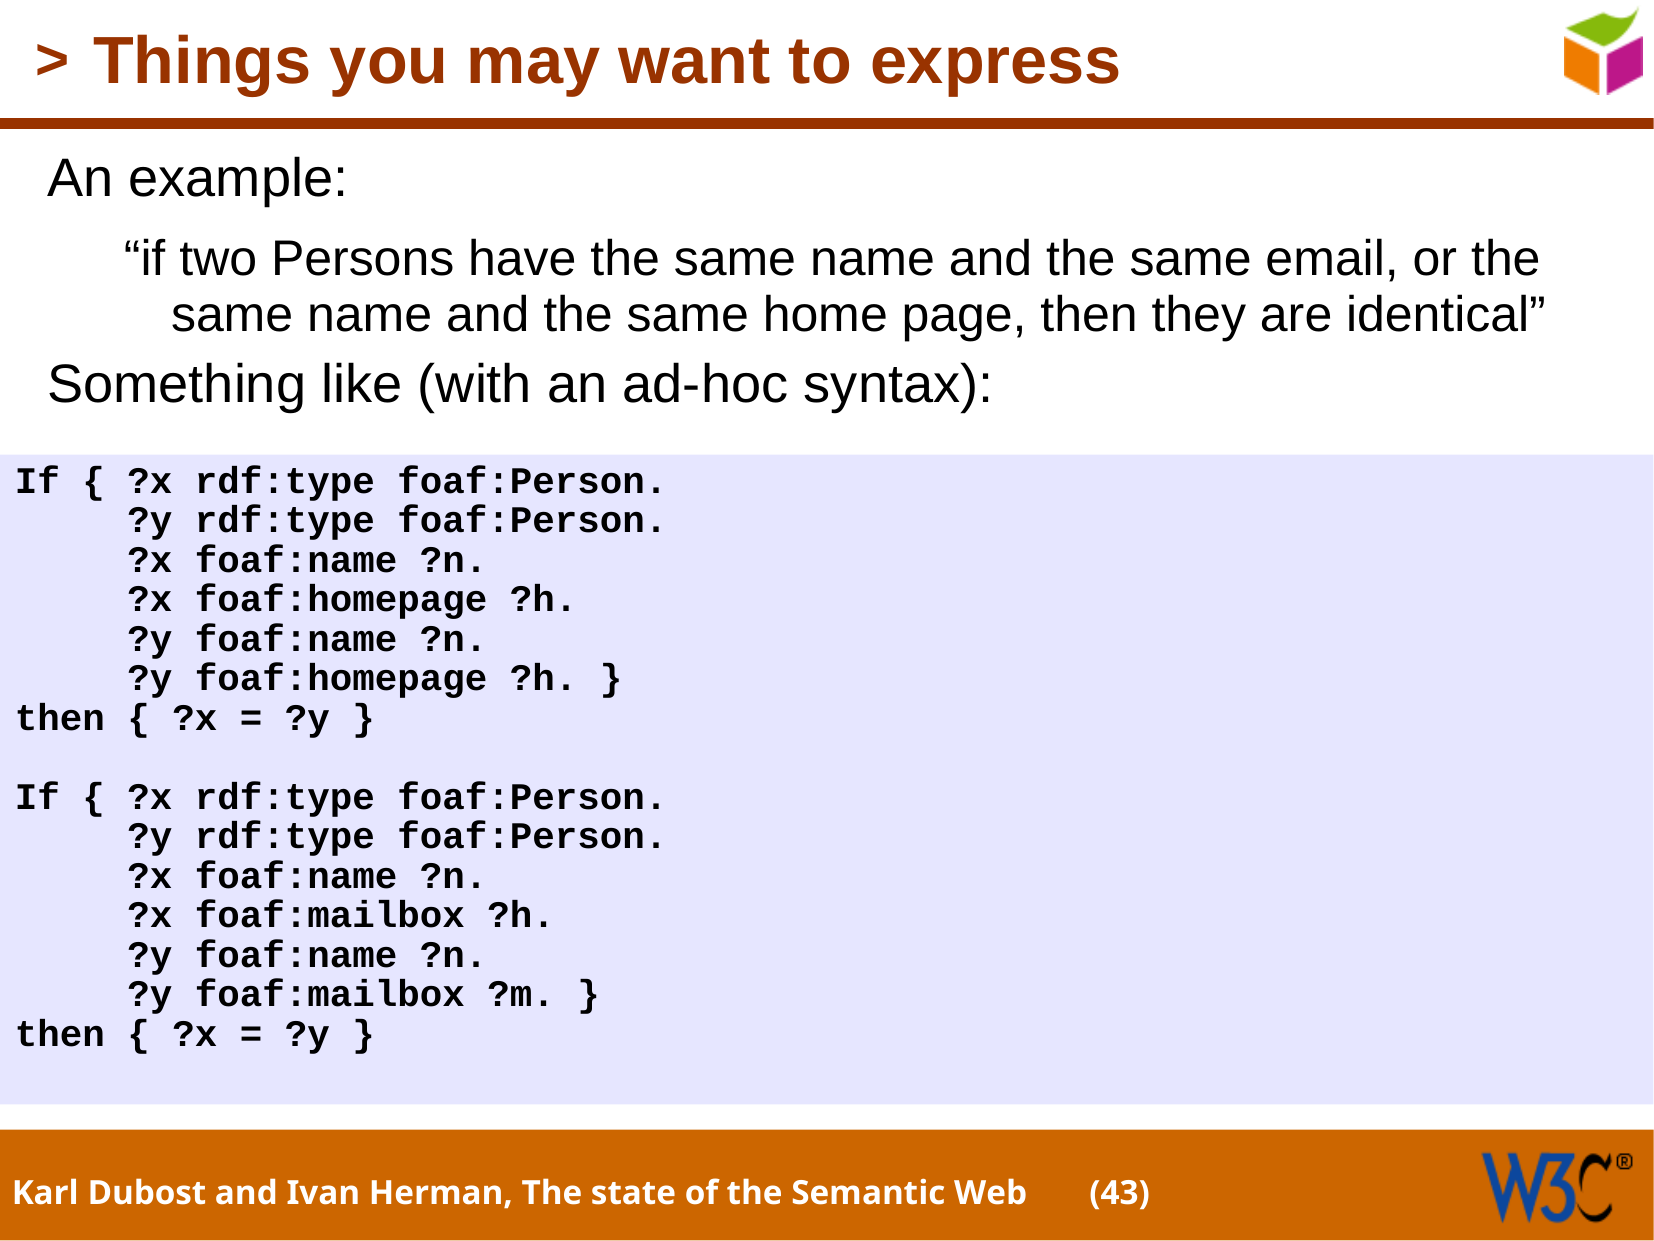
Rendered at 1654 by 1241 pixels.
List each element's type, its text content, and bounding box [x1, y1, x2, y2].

title Things you may want to express [93, 7, 1493, 111]
picture [1564, 5, 1643, 95]
list An example: “if two Persons have the same name and the same email, or the same name and the same home page, then they are identical” Something like (with an ad-hoc syntax): [29, 147, 1624, 443]
picture [1477, 1149, 1639, 1228]
text_box If { ?x rdf:type foaf:Person. ?y rdf:type foaf:Person. ?x foaf:name ?n. ?x foaf:homepage ?h. ?y foaf:name ?n. ?y foaf:homepage ?h. } then { ?x = ?y } If { ?x rdf:type foaf:Person. ?y rdf:type foaf:Person. ?x foaf:name ?n. ?x foaf:mailbox ?h. ?y foaf:name ?n. ?y foaf:mailbox ?m. } then { ?x = ?y } [0, 454, 1654, 1105]
